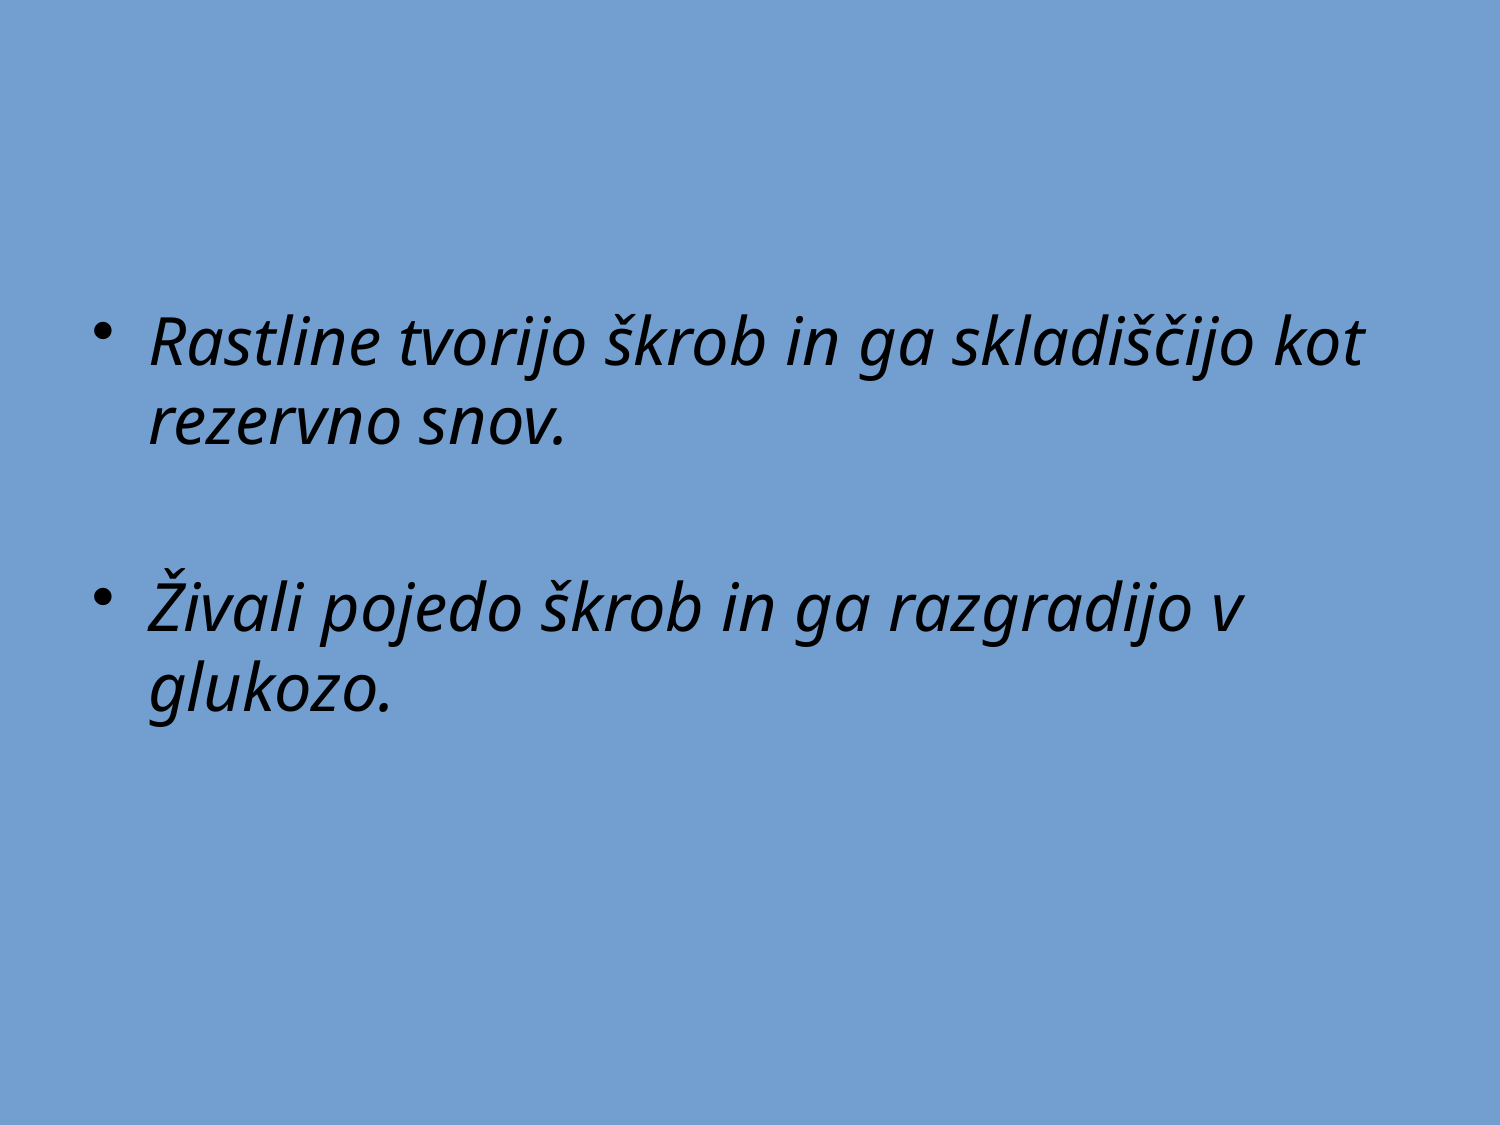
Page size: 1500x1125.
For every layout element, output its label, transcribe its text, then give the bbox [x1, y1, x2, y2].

list Rastline tvorijo škrob in ga skladiščijo kot rezervno snov. Živali pojedo škrob in ga razgradijo v glukozo. [76, 290, 1427, 1034]
